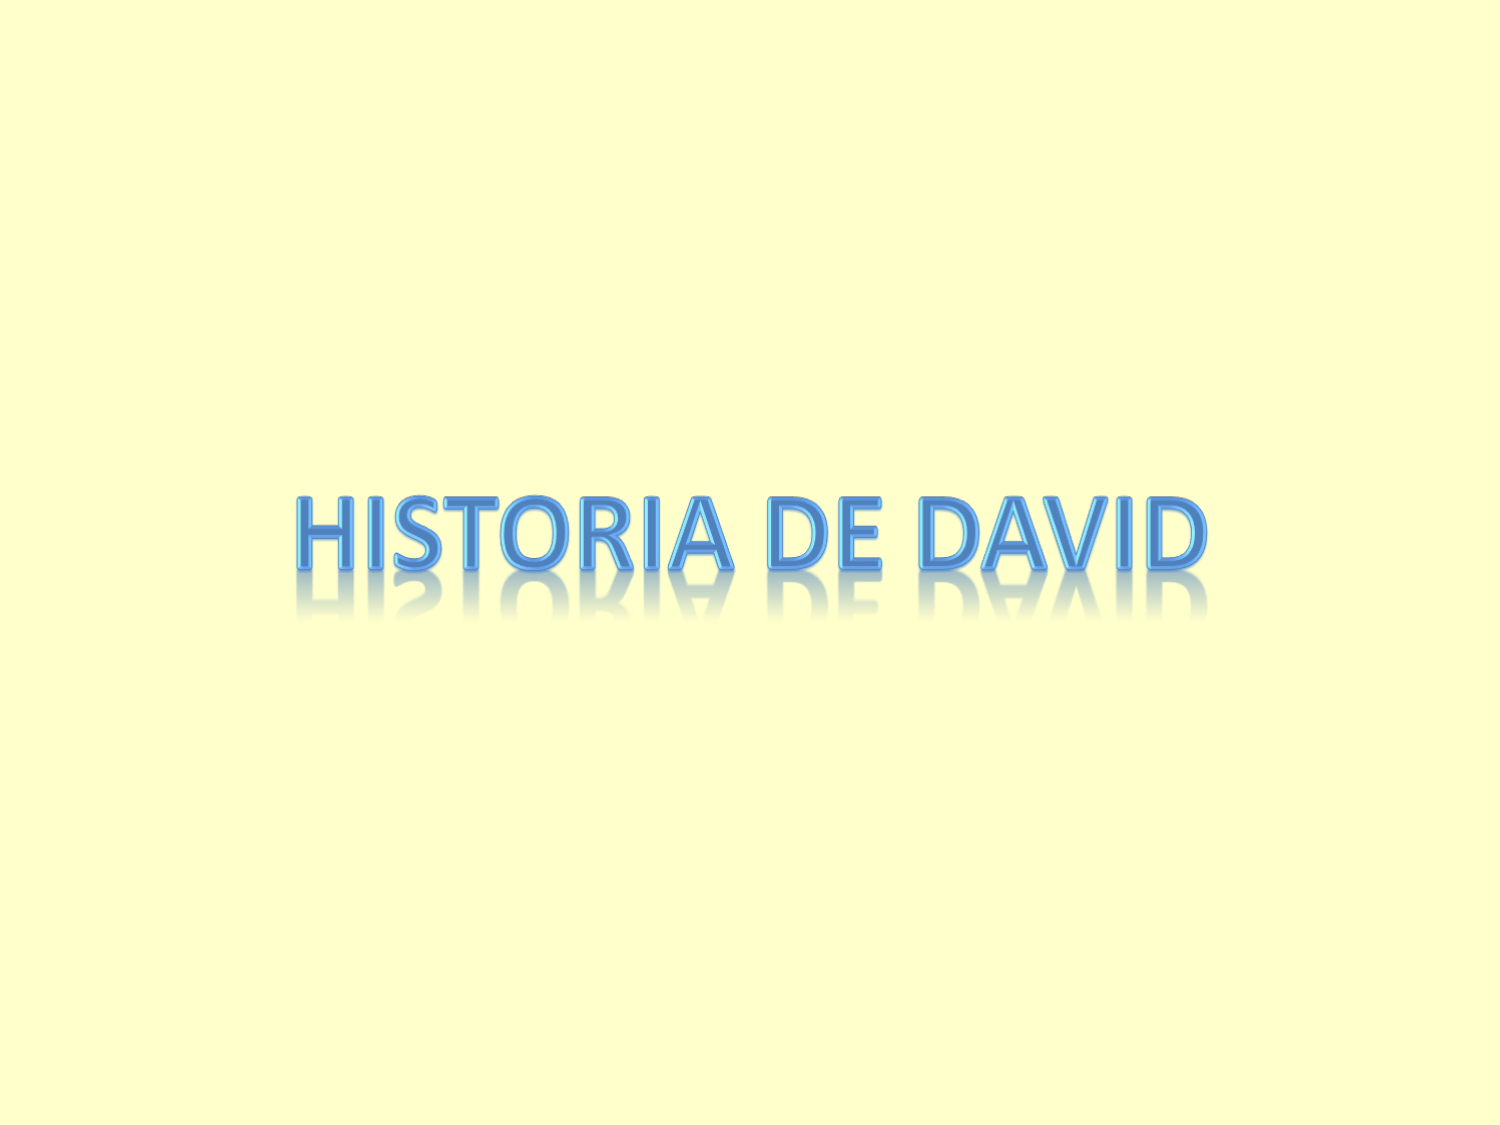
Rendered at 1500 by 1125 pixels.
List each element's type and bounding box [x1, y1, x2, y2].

picture [215, 424, 1284, 679]
